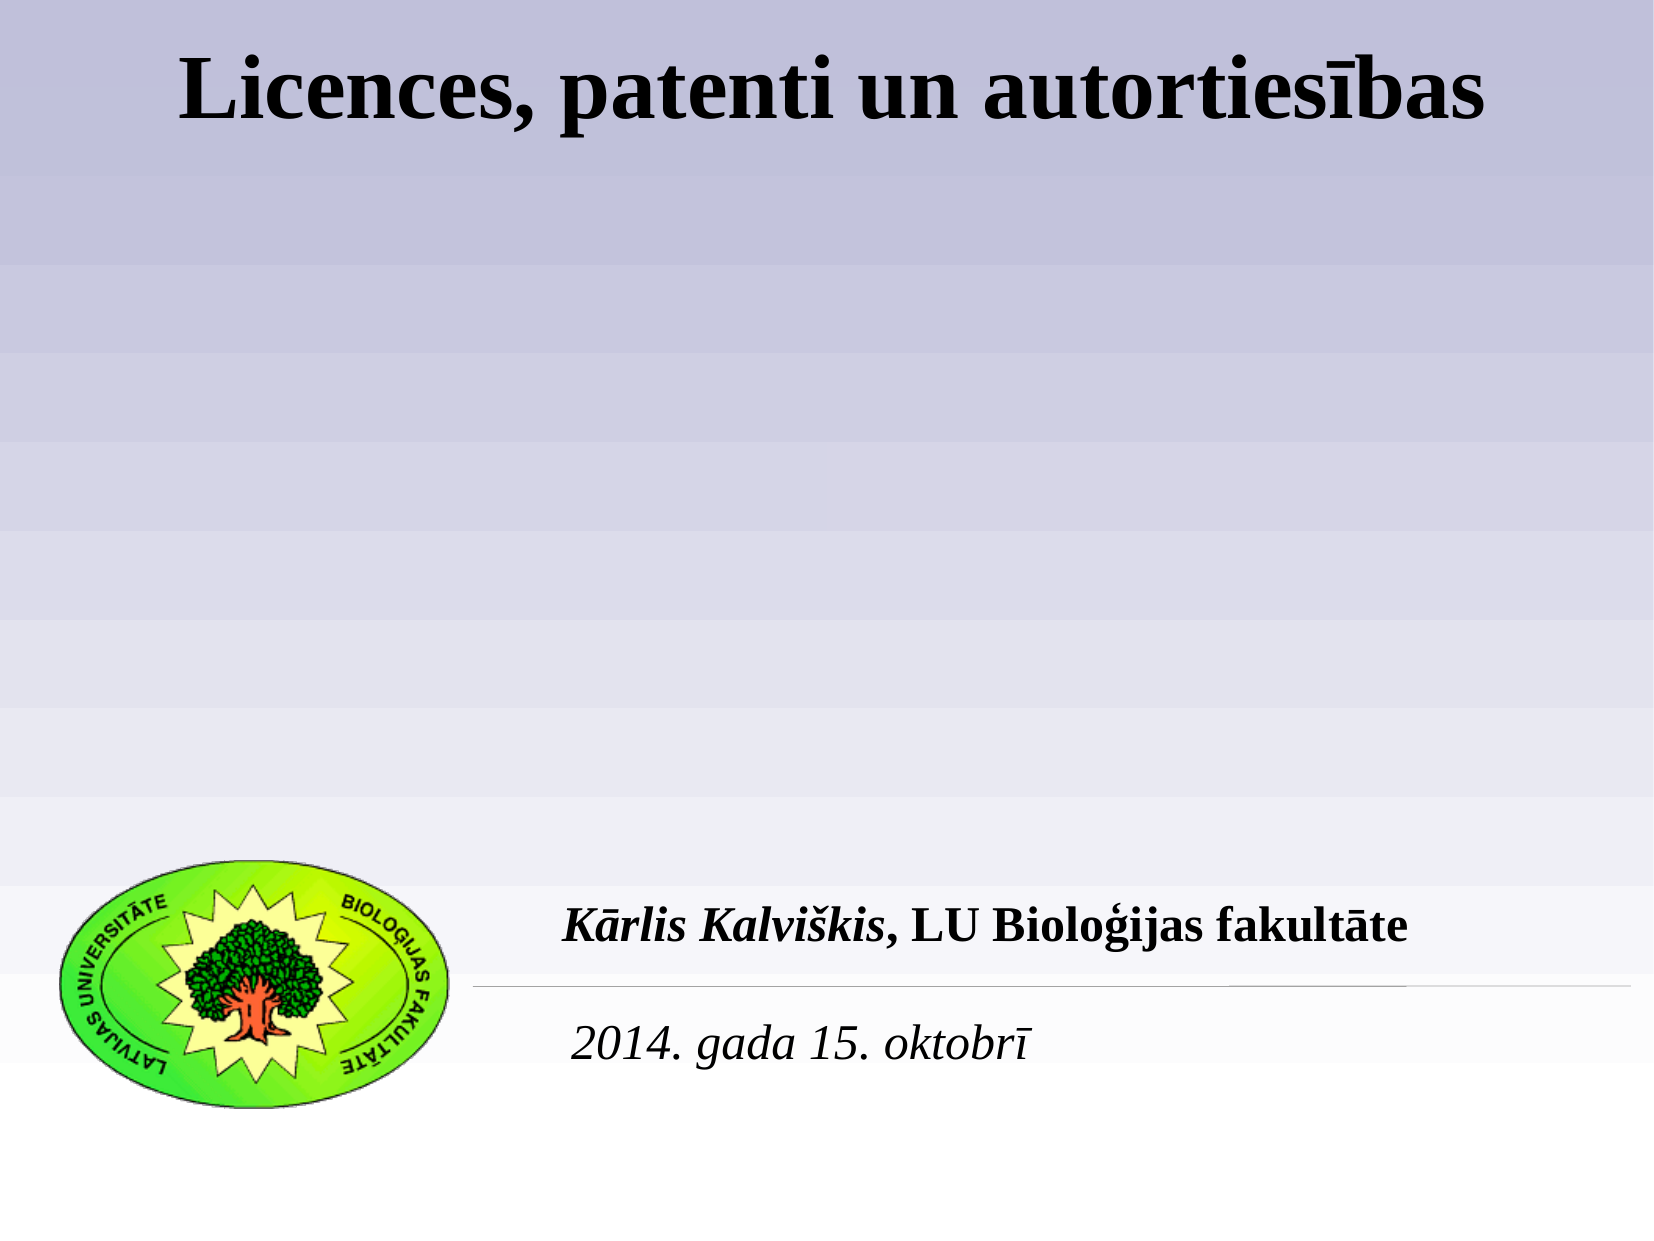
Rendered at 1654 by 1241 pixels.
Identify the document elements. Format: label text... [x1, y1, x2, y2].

picture [0, 0, 1654, 1241]
text_box 2014. gada 15. oktobrī [556, 1007, 1097, 1078]
